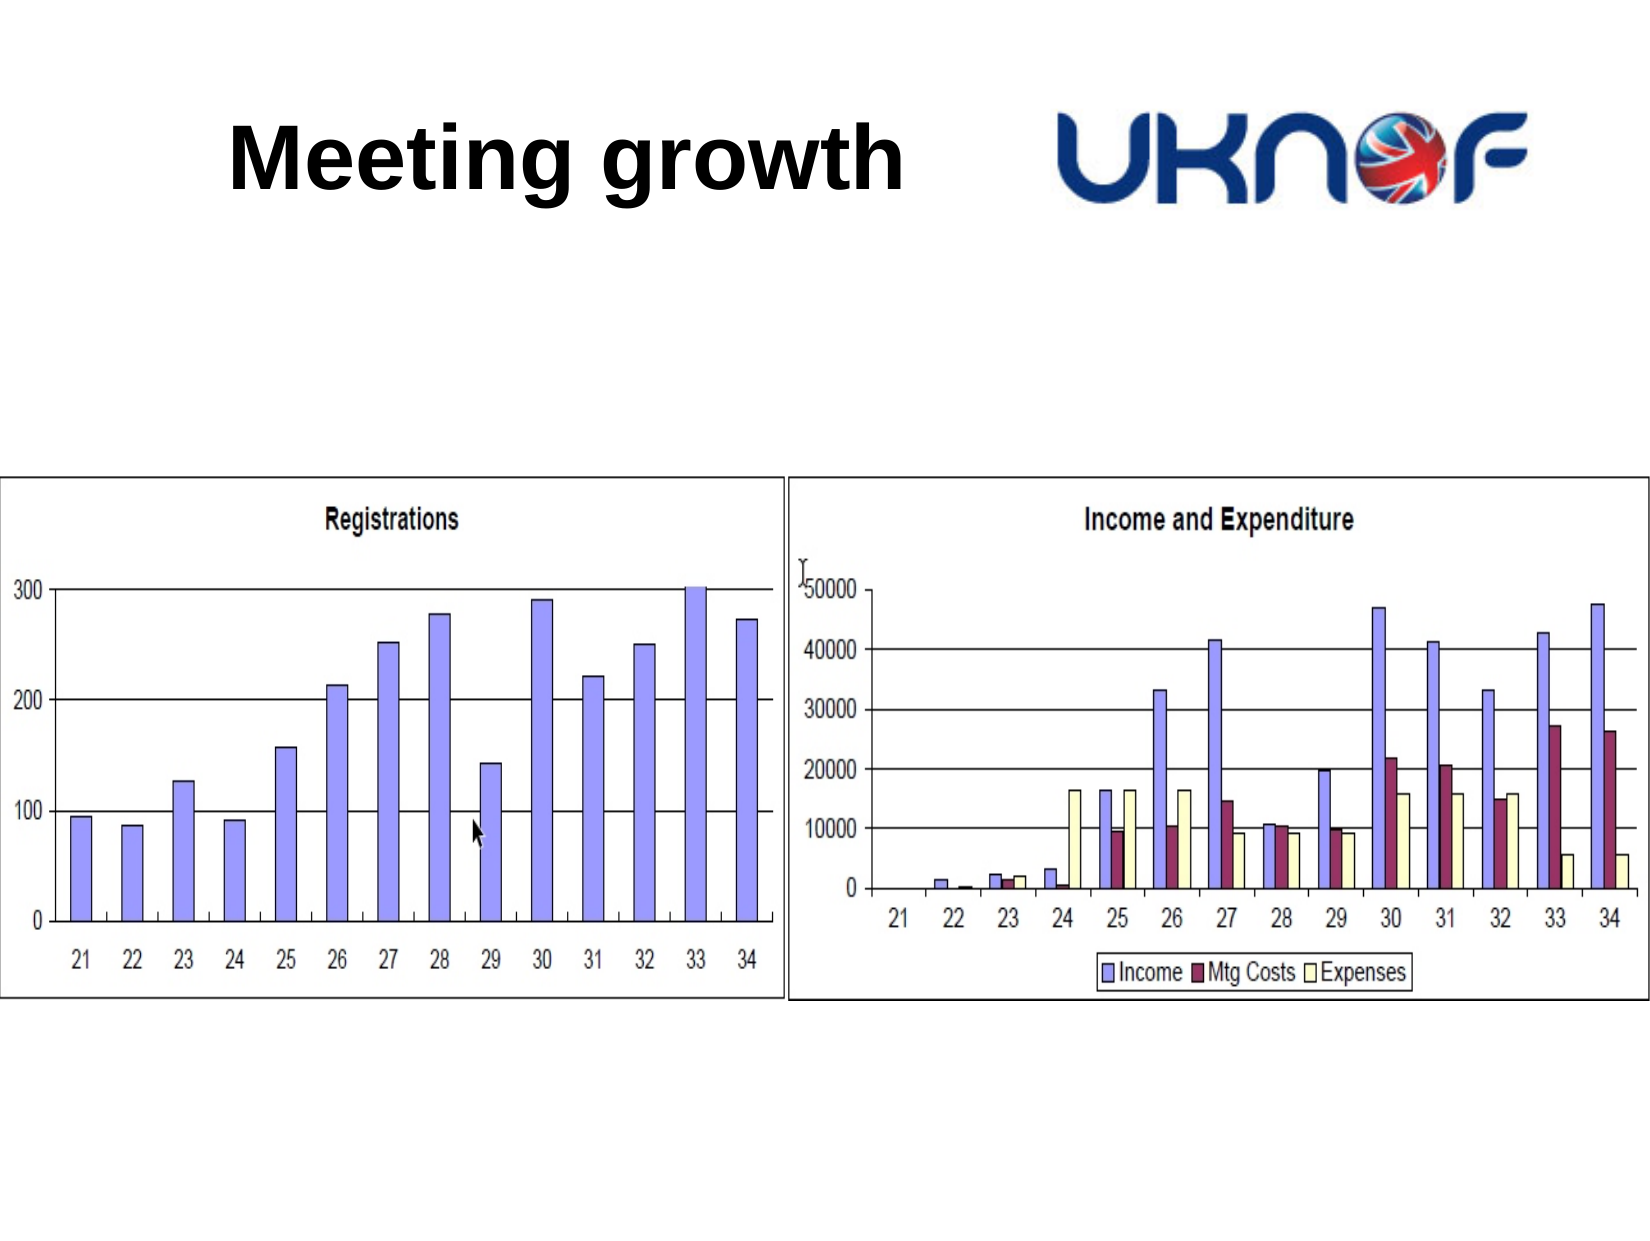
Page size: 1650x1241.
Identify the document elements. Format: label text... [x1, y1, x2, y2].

picture [1050, 93, 1536, 225]
picture [787, 475, 1650, 1001]
title Meeting growth [123, 37, 1013, 279]
picture [0, 475, 786, 1001]
